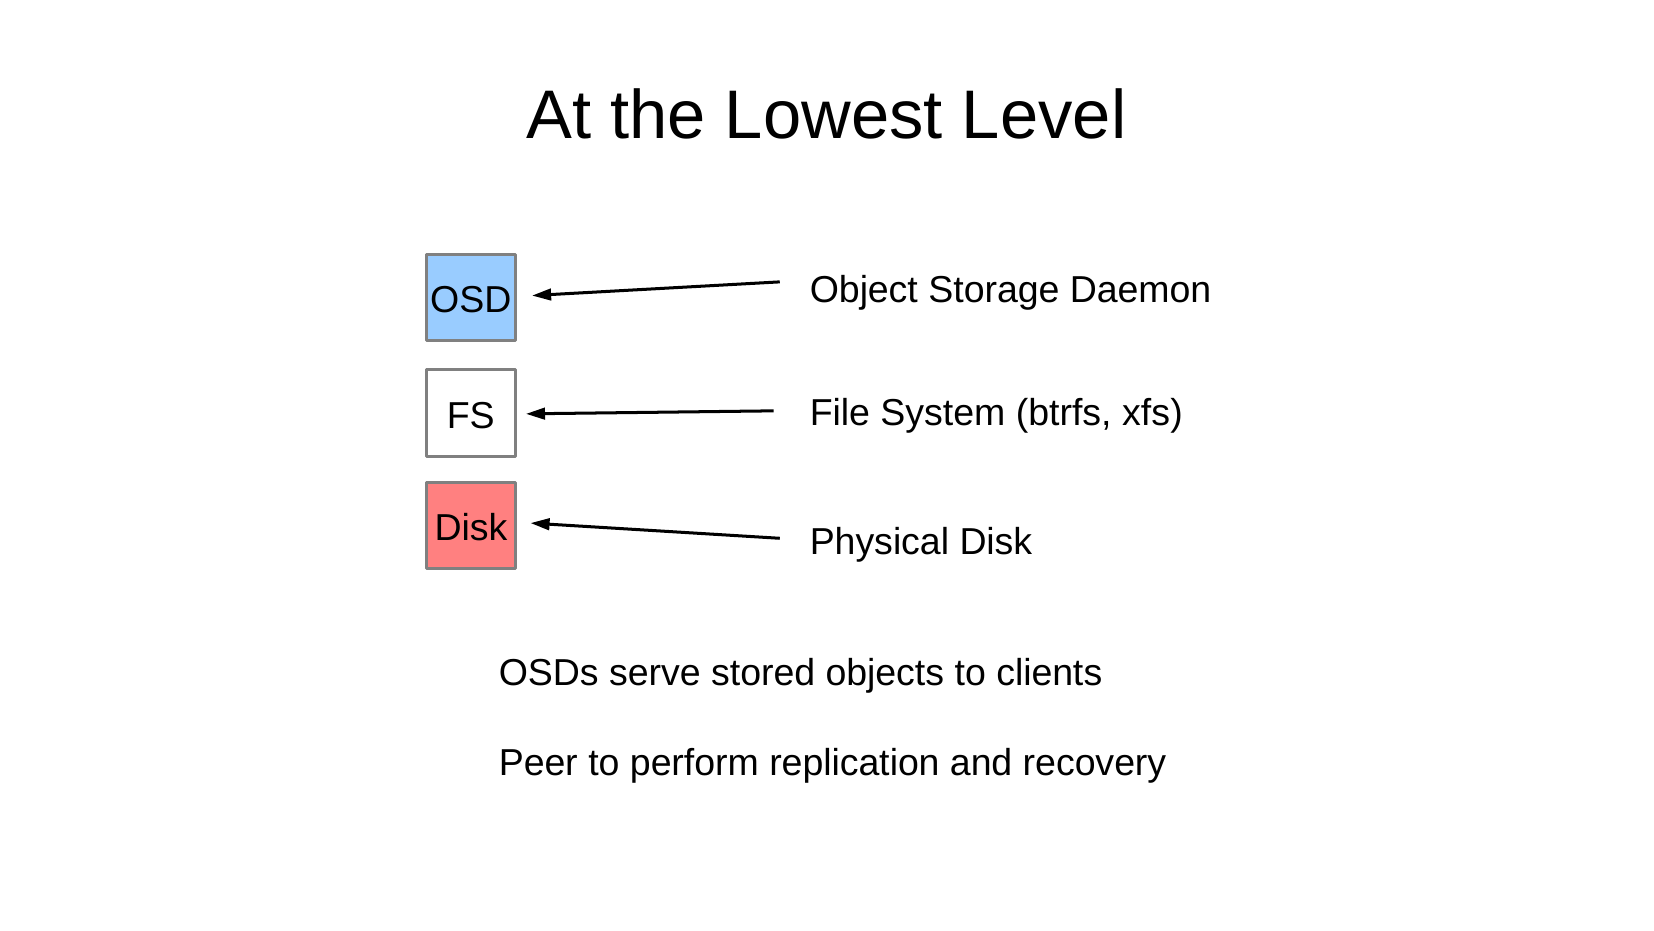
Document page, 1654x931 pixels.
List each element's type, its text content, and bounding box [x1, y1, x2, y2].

text_box OSDs serve stored objects to clients Peer to perform replication and recovery [484, 640, 1643, 782]
title At the Lowest Level [82, 37, 1571, 193]
text_box OSD [426, 254, 516, 341]
text_box File System (btrfs, xfs) [794, 380, 1495, 438]
text_box Physical Disk [794, 509, 1495, 567]
text_box FS [426, 369, 516, 457]
text_box Object Storage Daemon [794, 257, 1495, 315]
text_box Disk [426, 482, 516, 569]
